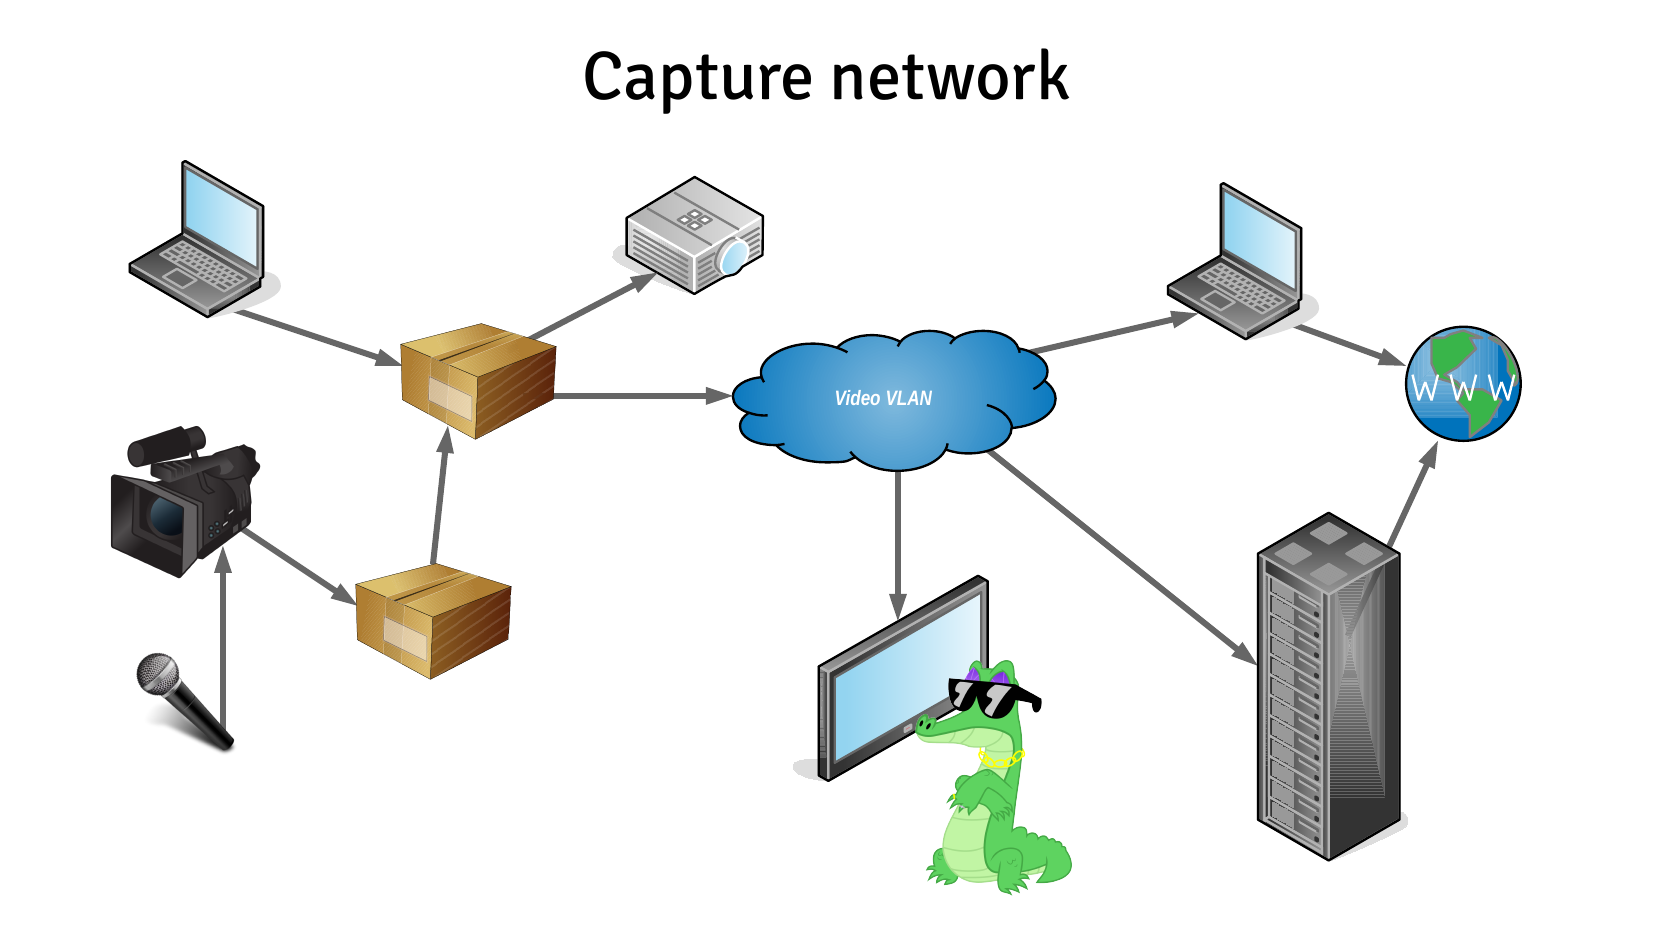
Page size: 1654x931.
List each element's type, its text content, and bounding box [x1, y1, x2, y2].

text_box [793, 759, 824, 781]
title Capture network [82, 0, 1571, 156]
text_box [131, 163, 261, 315]
text_box [1251, 294, 1318, 339]
text_box [612, 245, 653, 275]
picture [387, 320, 568, 444]
picture [915, 660, 1072, 896]
text_box [1334, 812, 1408, 860]
text_box [1260, 515, 1398, 858]
text_box [652, 275, 688, 293]
picture [342, 560, 523, 684]
picture [132, 650, 238, 756]
text_box [1170, 185, 1300, 337]
text_box Video VLAN [732, 330, 1056, 471]
text_box [820, 578, 986, 779]
picture [110, 425, 261, 579]
text_box [628, 179, 761, 292]
text_box [212, 272, 280, 317]
text_box [743, 229, 761, 240]
text_box [1406, 326, 1521, 441]
